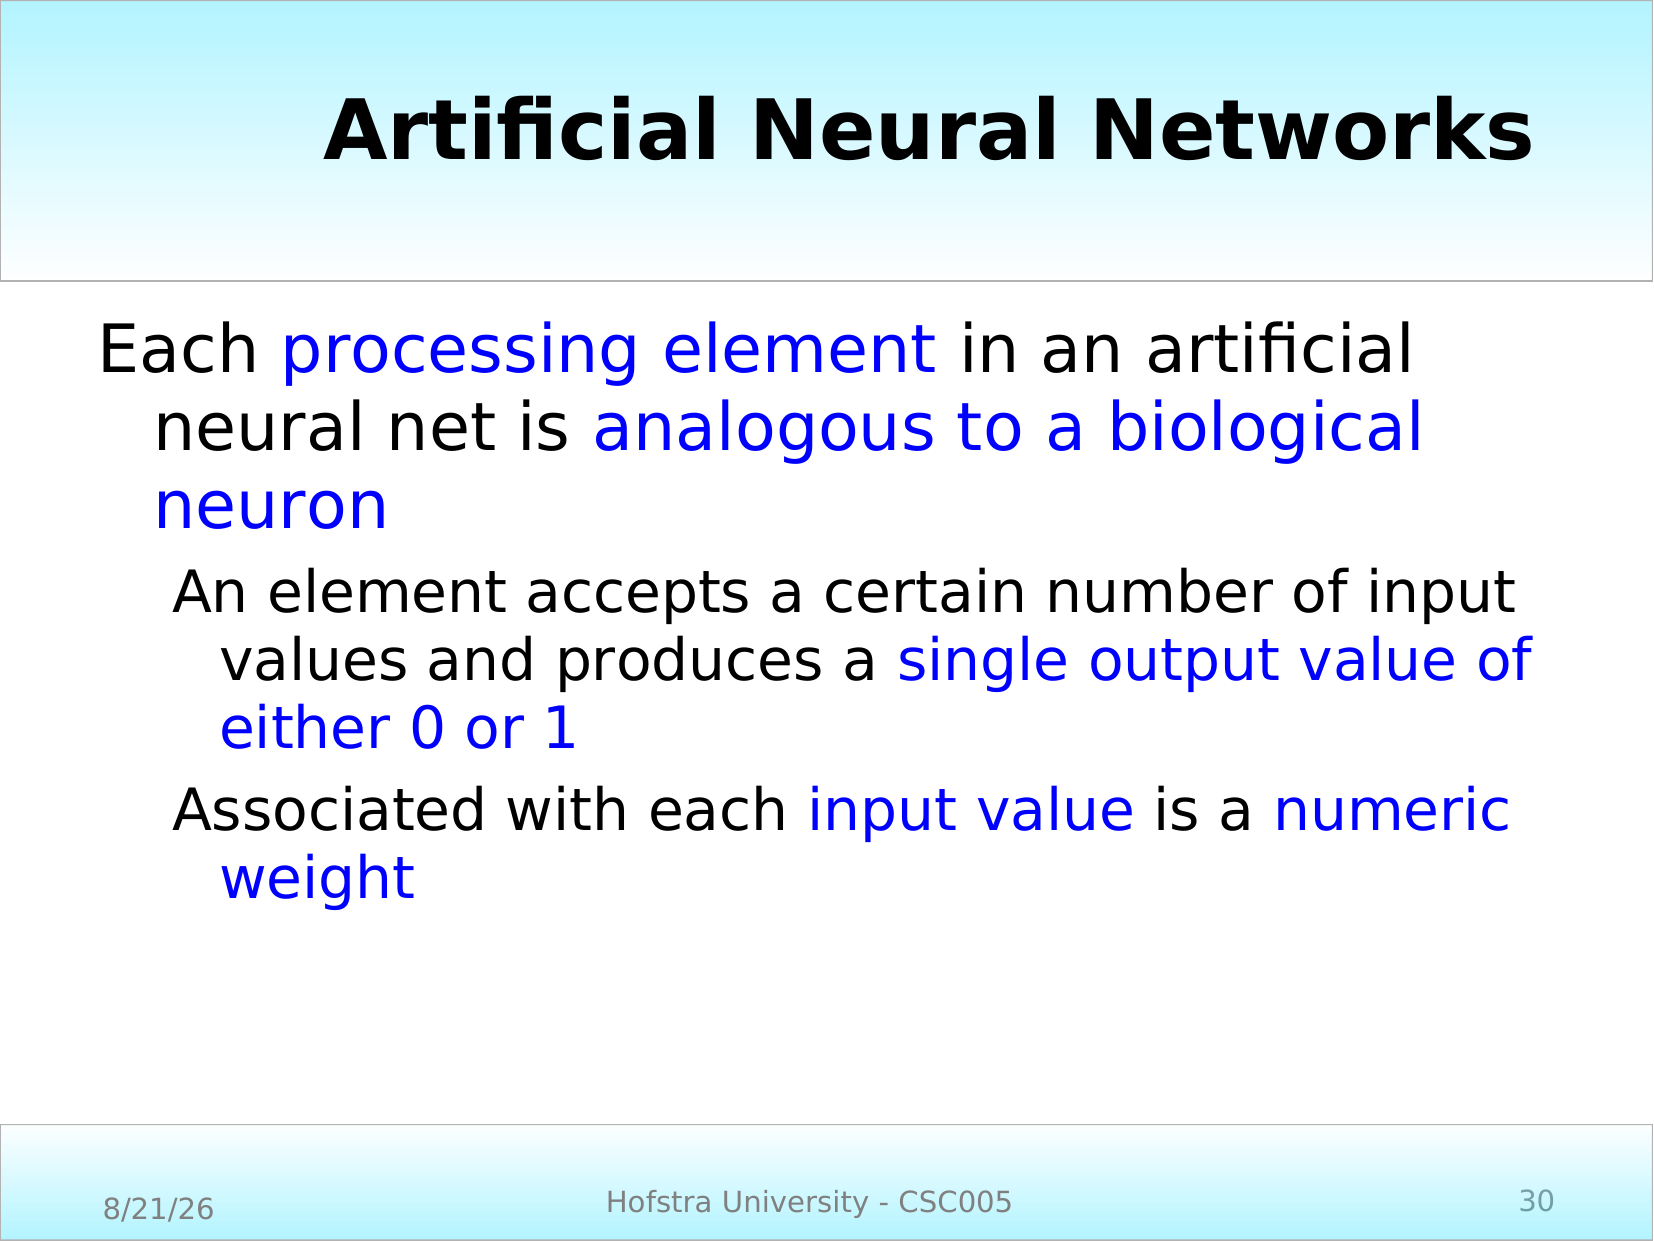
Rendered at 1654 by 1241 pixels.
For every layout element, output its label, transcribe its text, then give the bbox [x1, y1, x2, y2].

title Artificial Neural Networks [247, 12, 1612, 250]
list Each processing element in an artificial neural net is analogous to a biological neuron An element accepts a certain number of input values and produces a single output value of either 0 or 1 Associated with each input value is a numeric weight [82, 303, 1571, 1131]
